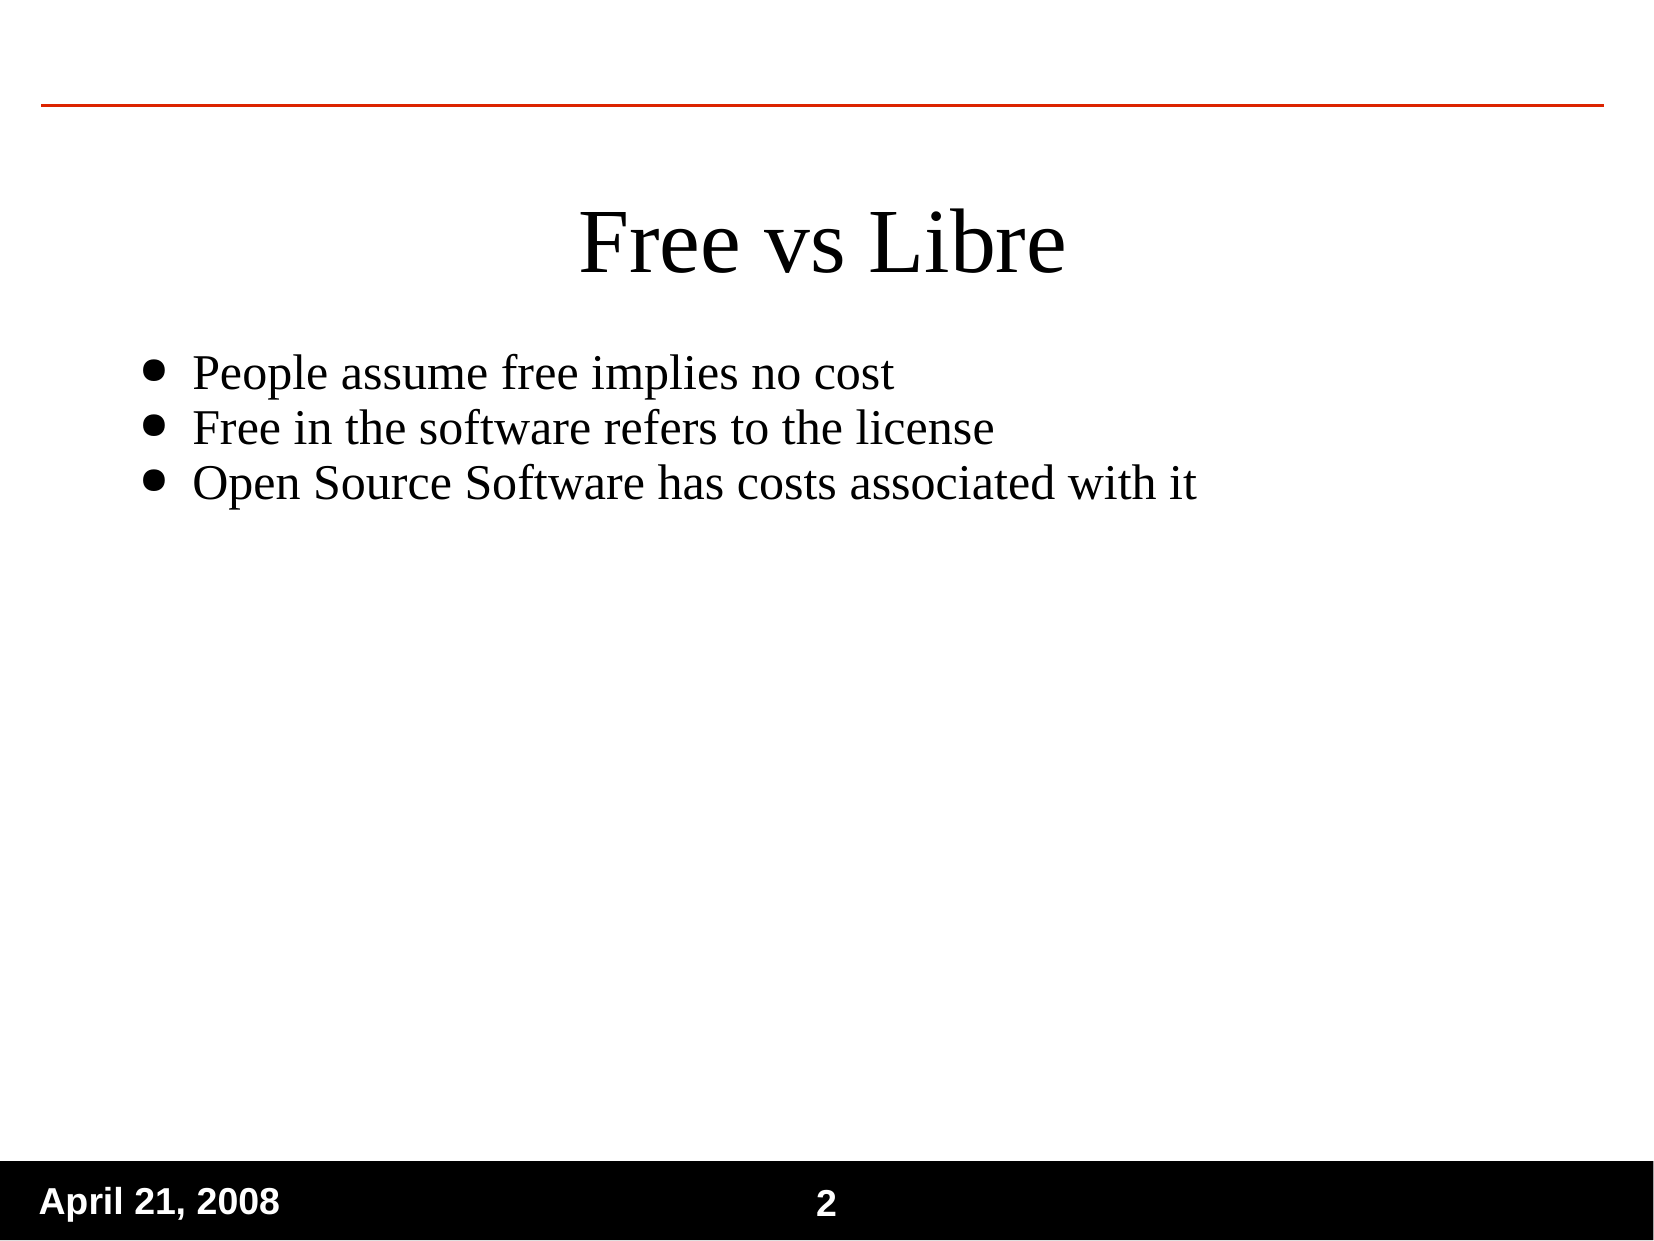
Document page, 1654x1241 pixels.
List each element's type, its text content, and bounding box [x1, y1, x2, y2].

list People assume free implies no cost Free in the software refers to the license Open Source Software has costs associated with it [121, 344, 1534, 1127]
title Free vs Libre [117, 137, 1530, 346]
